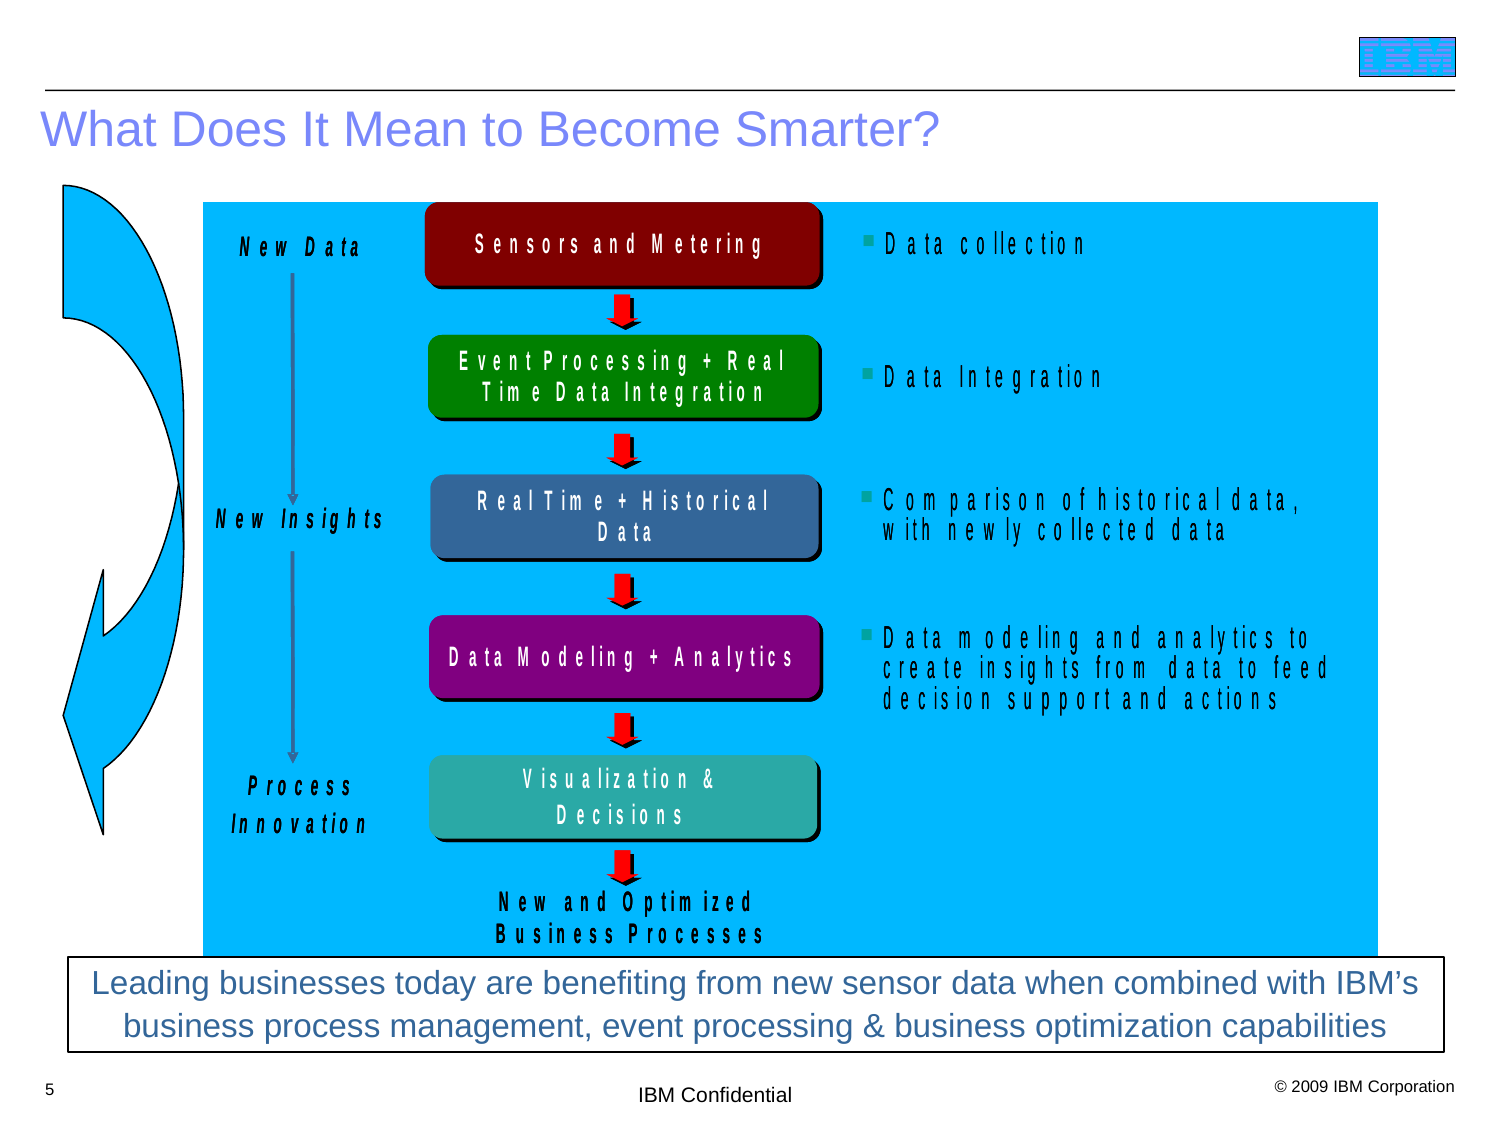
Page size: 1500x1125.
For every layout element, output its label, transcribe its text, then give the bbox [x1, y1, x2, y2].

picture [865, 236, 873, 245]
picture [429, 335, 821, 420]
picture [425, 202, 822, 288]
picture [864, 369, 872, 378]
picture [609, 714, 637, 747]
picture [610, 434, 636, 467]
picture [611, 851, 635, 884]
picture [430, 616, 822, 701]
picture [863, 492, 871, 501]
picture [289, 495, 297, 502]
text_box [63, 185, 184, 835]
text_box What Does It Mean to Become Smarter? [25, 96, 1378, 166]
picture [431, 475, 821, 561]
picture [610, 574, 636, 608]
picture [863, 630, 871, 639]
picture [430, 756, 820, 841]
picture [610, 295, 635, 328]
picture [289, 753, 297, 760]
text_box Leading businesses today are benefiting from new sensor data when combined with IBM’s business process management, event processing & business optimization capabilities [68, 957, 1444, 1052]
